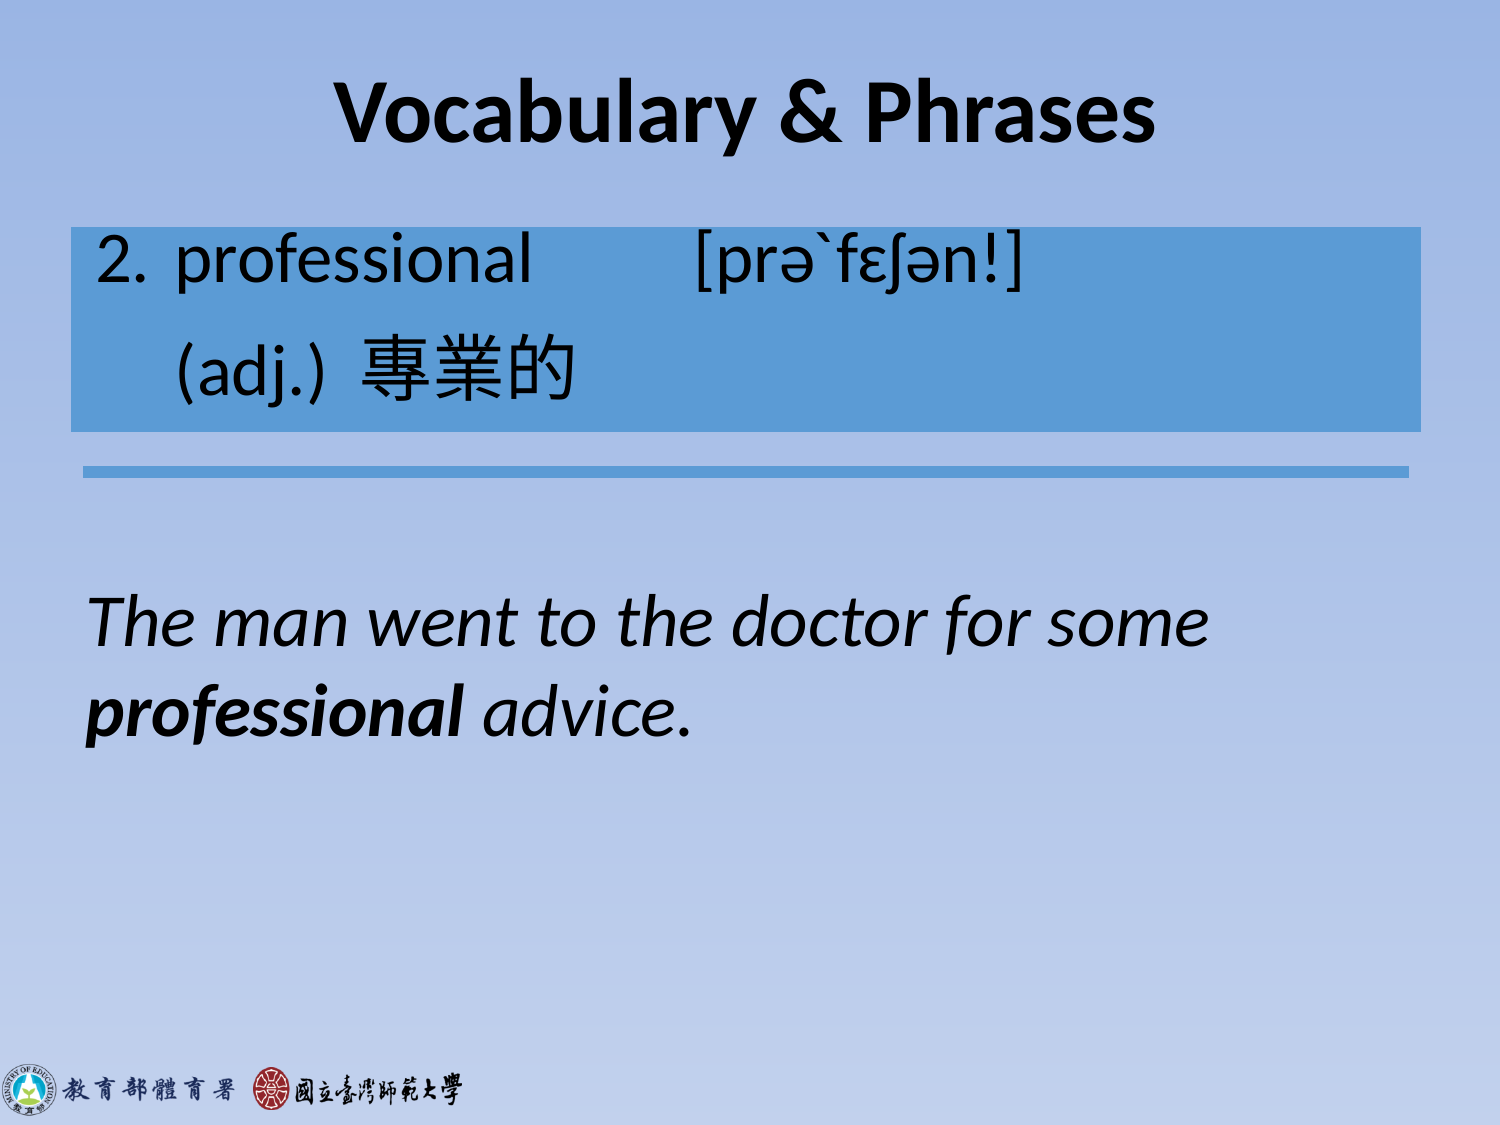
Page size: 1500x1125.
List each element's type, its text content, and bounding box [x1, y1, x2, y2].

table_header [prəˋfɛʃən!] [693, 227, 1421, 311]
table_header professional [175, 227, 693, 311]
text_box The man went to the doctor for some professional advice. [70, 563, 1450, 761]
table_cell (adj.) 專業的 [175, 311, 1421, 432]
table_cell [71, 311, 175, 432]
title Vocabulary & Phrases [70, 11, 1421, 200]
table_header 2. [71, 227, 175, 311]
text_box [83, 466, 1409, 478]
